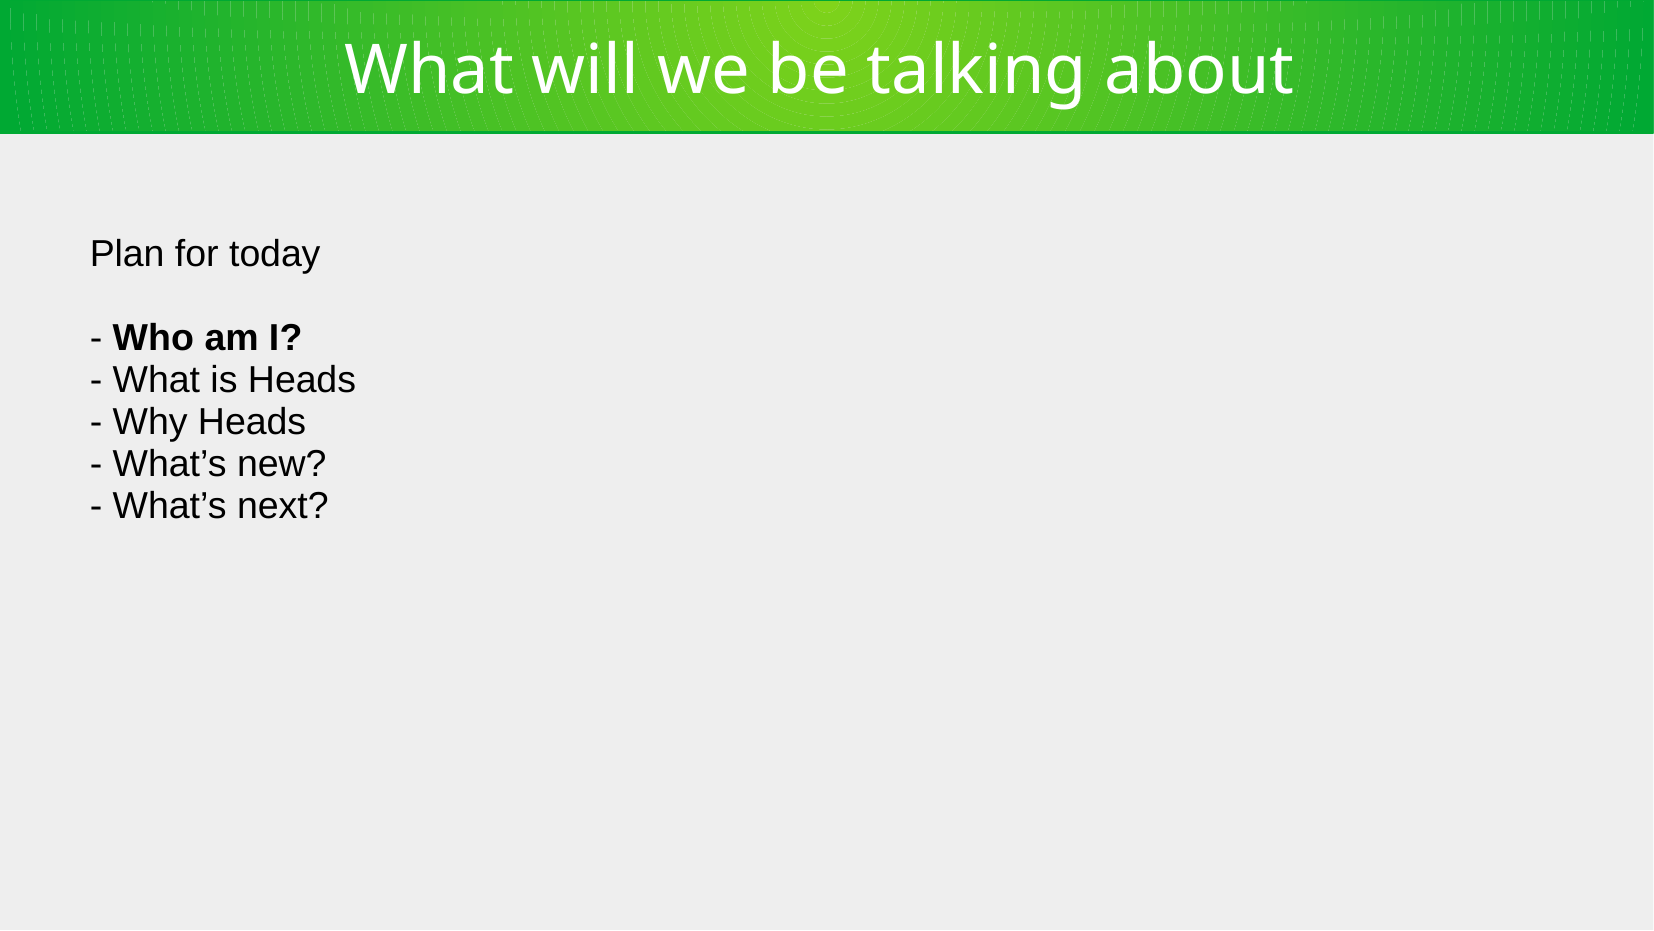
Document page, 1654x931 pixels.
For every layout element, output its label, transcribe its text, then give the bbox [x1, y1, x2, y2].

text_box Plan for today - Who am I? - What is Heads - Why Heads - What’s new? - What’s next? [75, 225, 1613, 534]
title What will we be talking about [73, 14, 1565, 119]
